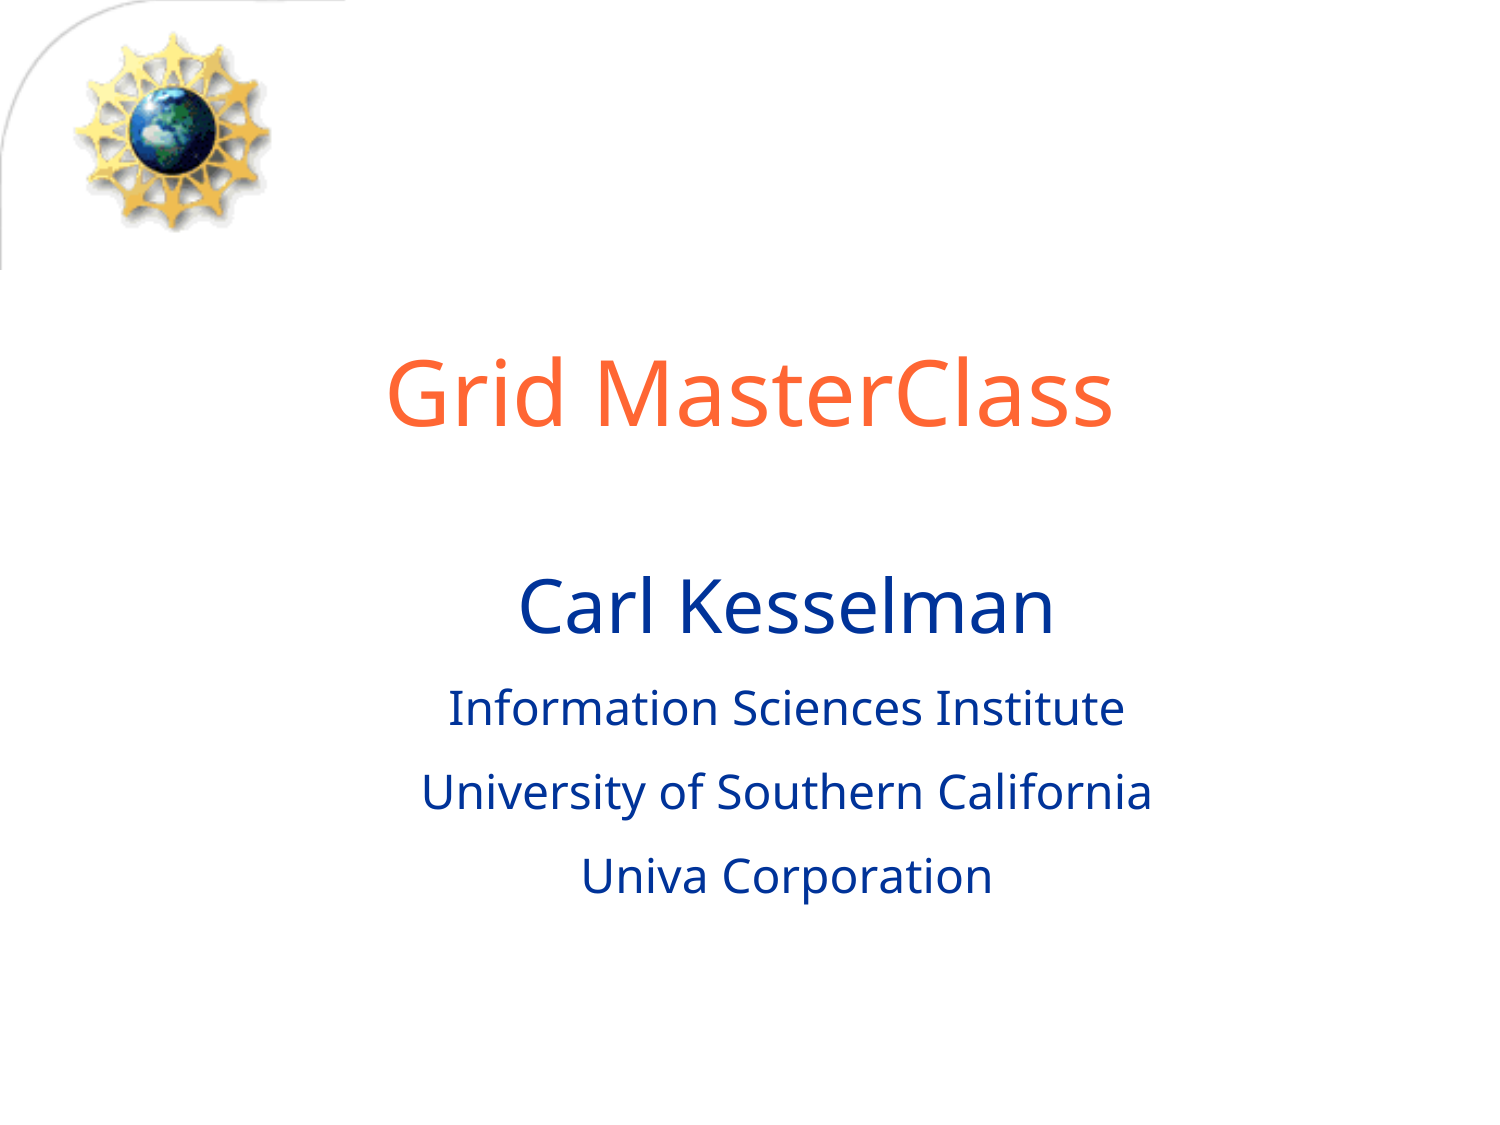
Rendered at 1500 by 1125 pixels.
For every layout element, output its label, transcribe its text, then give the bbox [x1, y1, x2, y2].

picture [0, 0, 363, 270]
text_box Carl Kesselman Information Sciences Institute University of Southern California Univa Corporation [262, 535, 1313, 824]
title Grid MasterClass [0, 273, 1500, 461]
